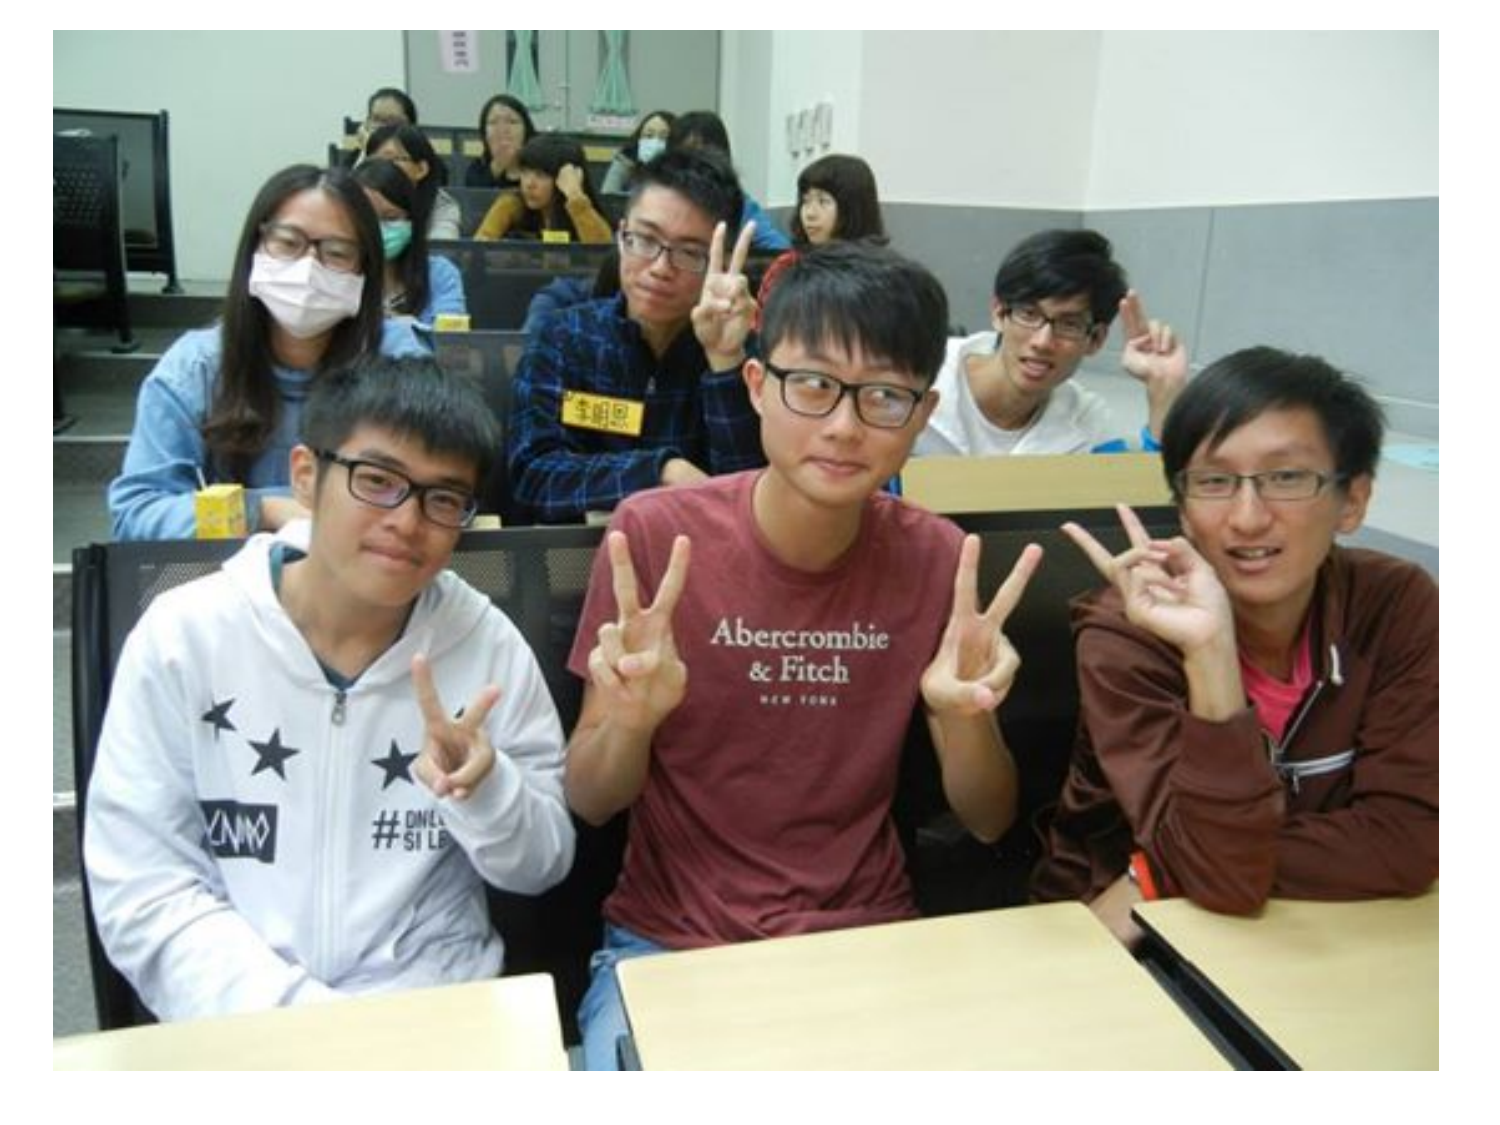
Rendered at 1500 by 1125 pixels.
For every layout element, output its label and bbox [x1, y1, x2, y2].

picture [53, 30, 1439, 1071]
